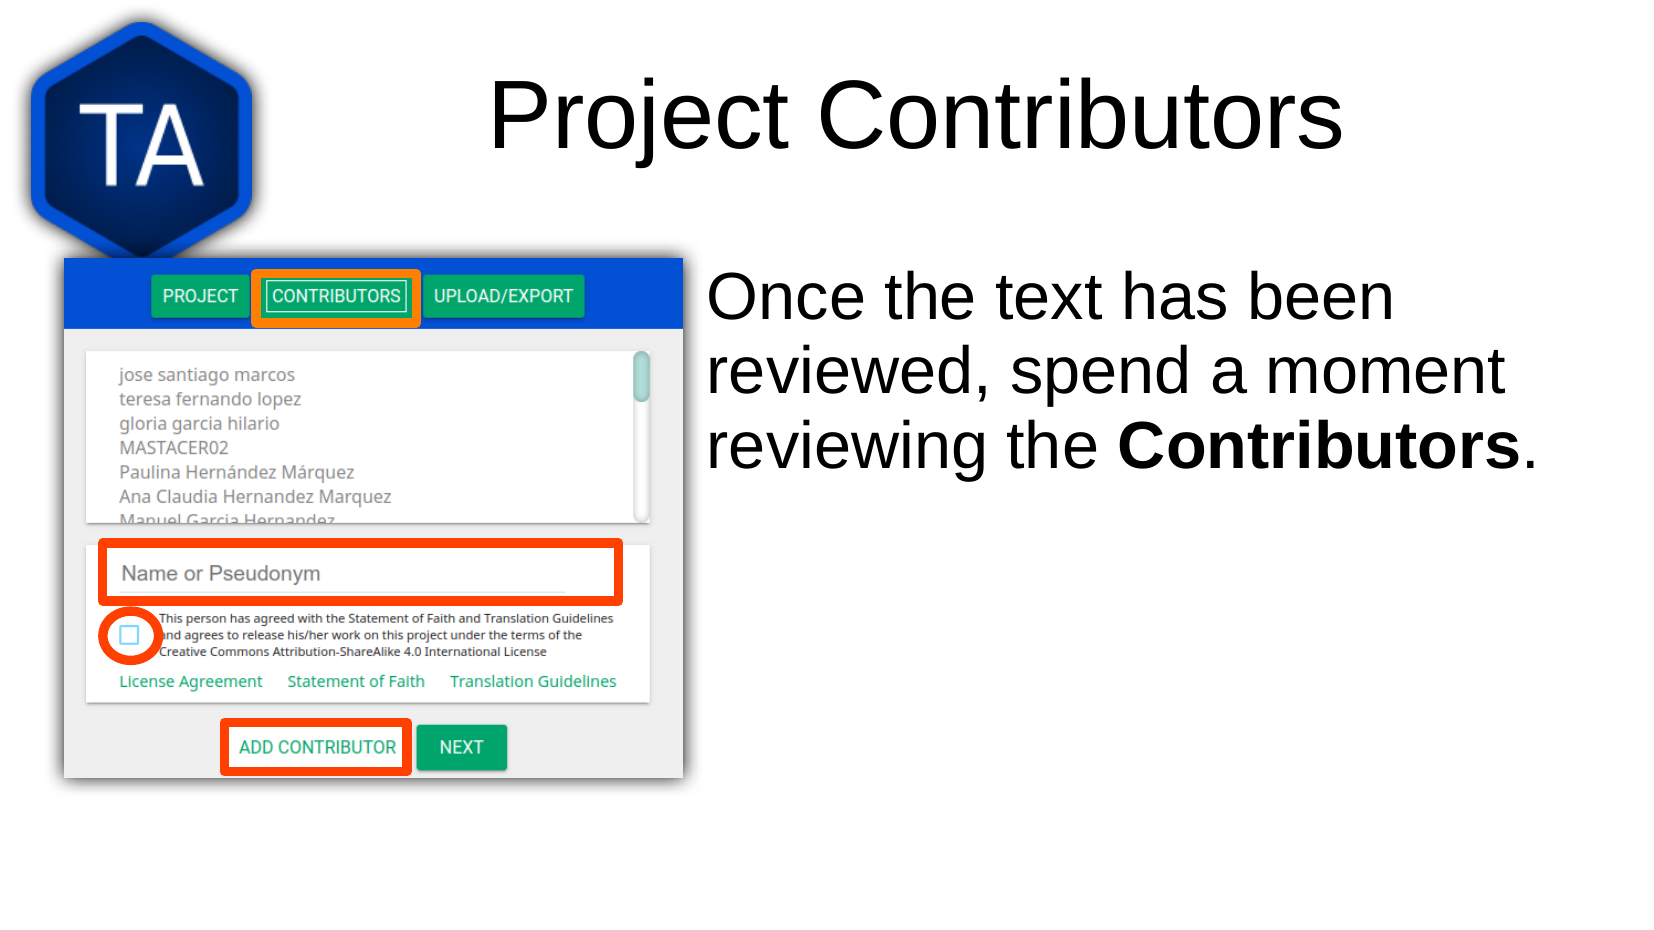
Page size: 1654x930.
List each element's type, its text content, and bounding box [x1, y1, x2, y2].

picture [31, 22, 683, 778]
title Project Contributors [263, 37, 1571, 193]
list Once the text has been reviewed, spend a moment reviewing the Contributors. [706, 258, 1571, 757]
